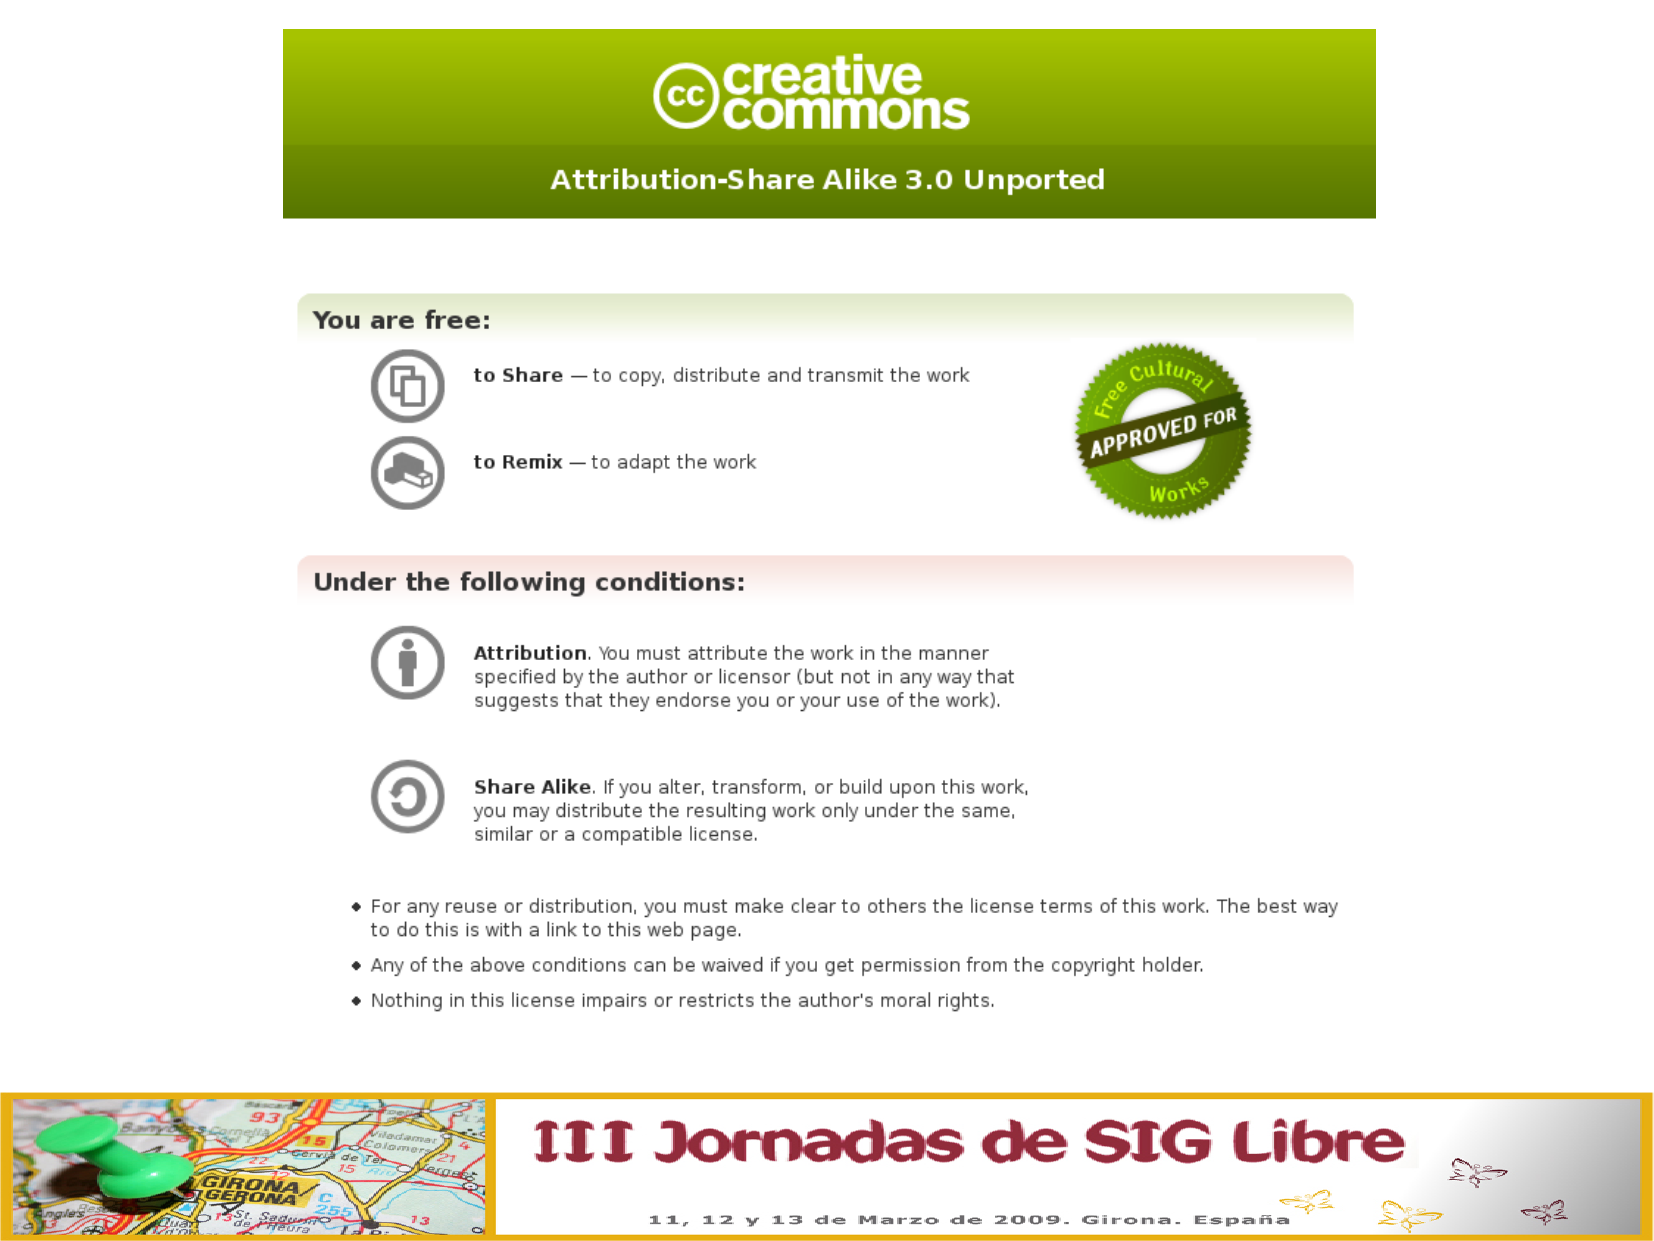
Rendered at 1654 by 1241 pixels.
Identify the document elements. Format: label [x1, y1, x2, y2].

picture [0, 1092, 1654, 1241]
picture [283, 29, 1376, 1063]
